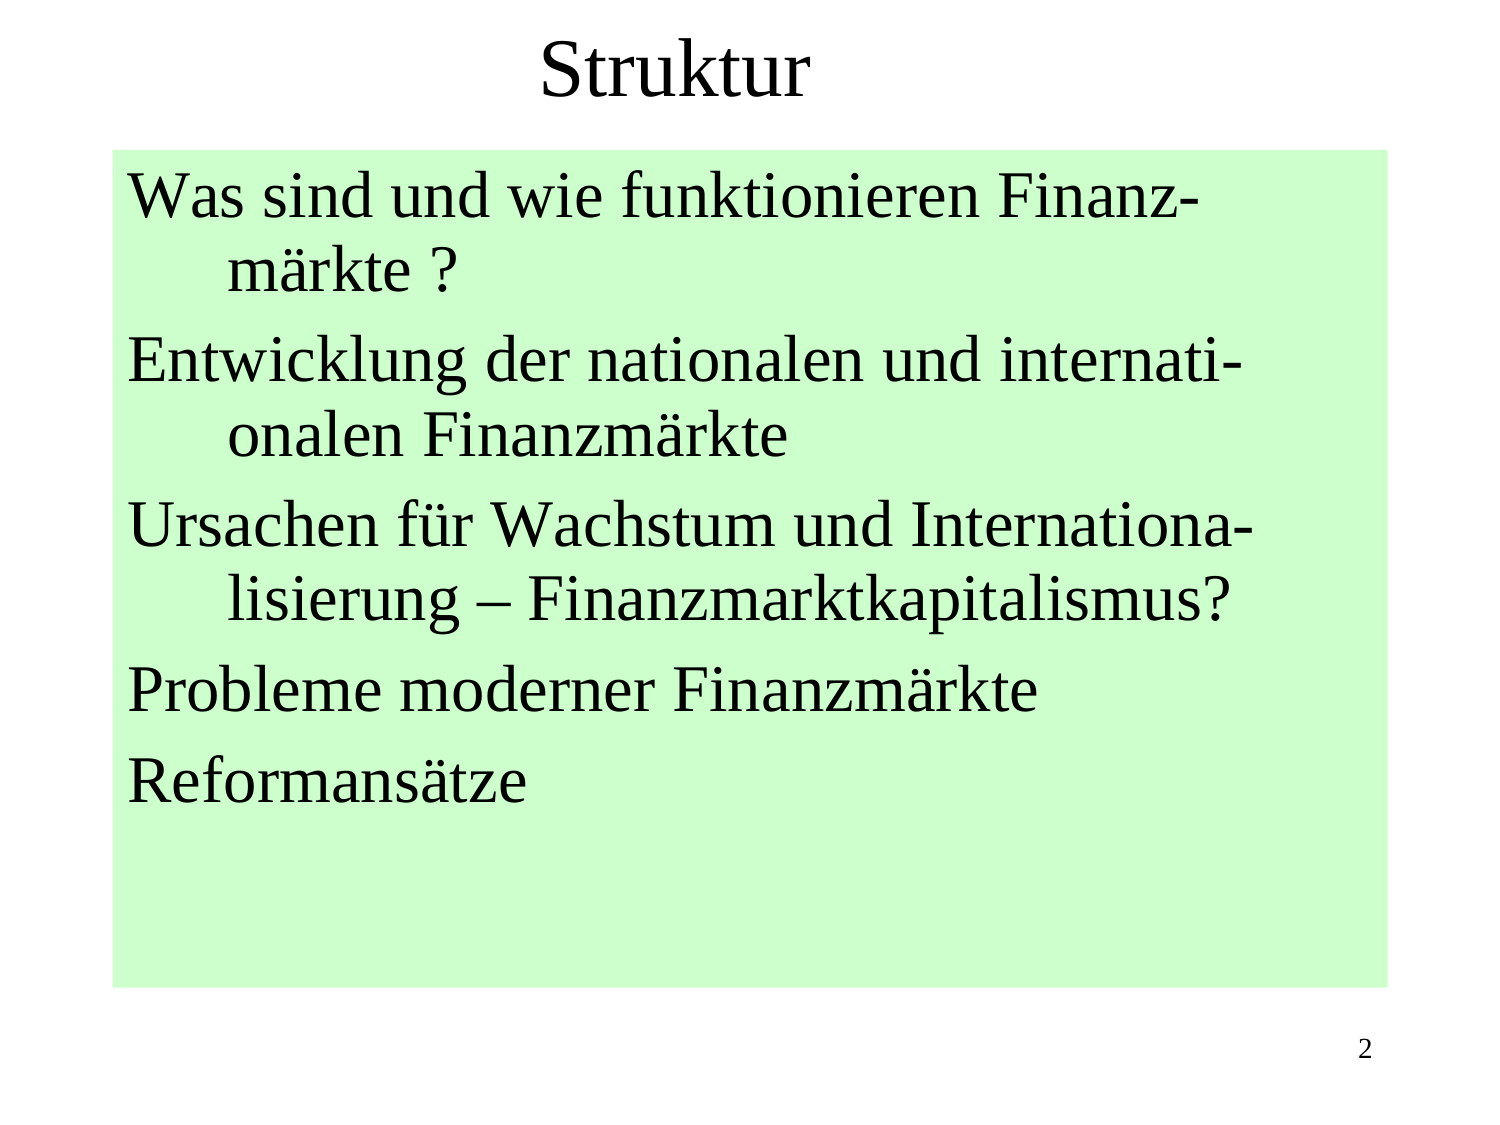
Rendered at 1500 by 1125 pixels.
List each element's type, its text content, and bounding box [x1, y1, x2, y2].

title Struktur [37, 0, 1313, 163]
list Was sind und wie funktionieren Finanz-märkte ? Entwicklung der nationalen und internati-onalen Finanzmärkte Ursachen für Wachstum und Internationa-lisierung – Finanzmarktkapitalismus? Probleme moderner Finanzmärkte Reformansätze [112, 149, 1388, 988]
